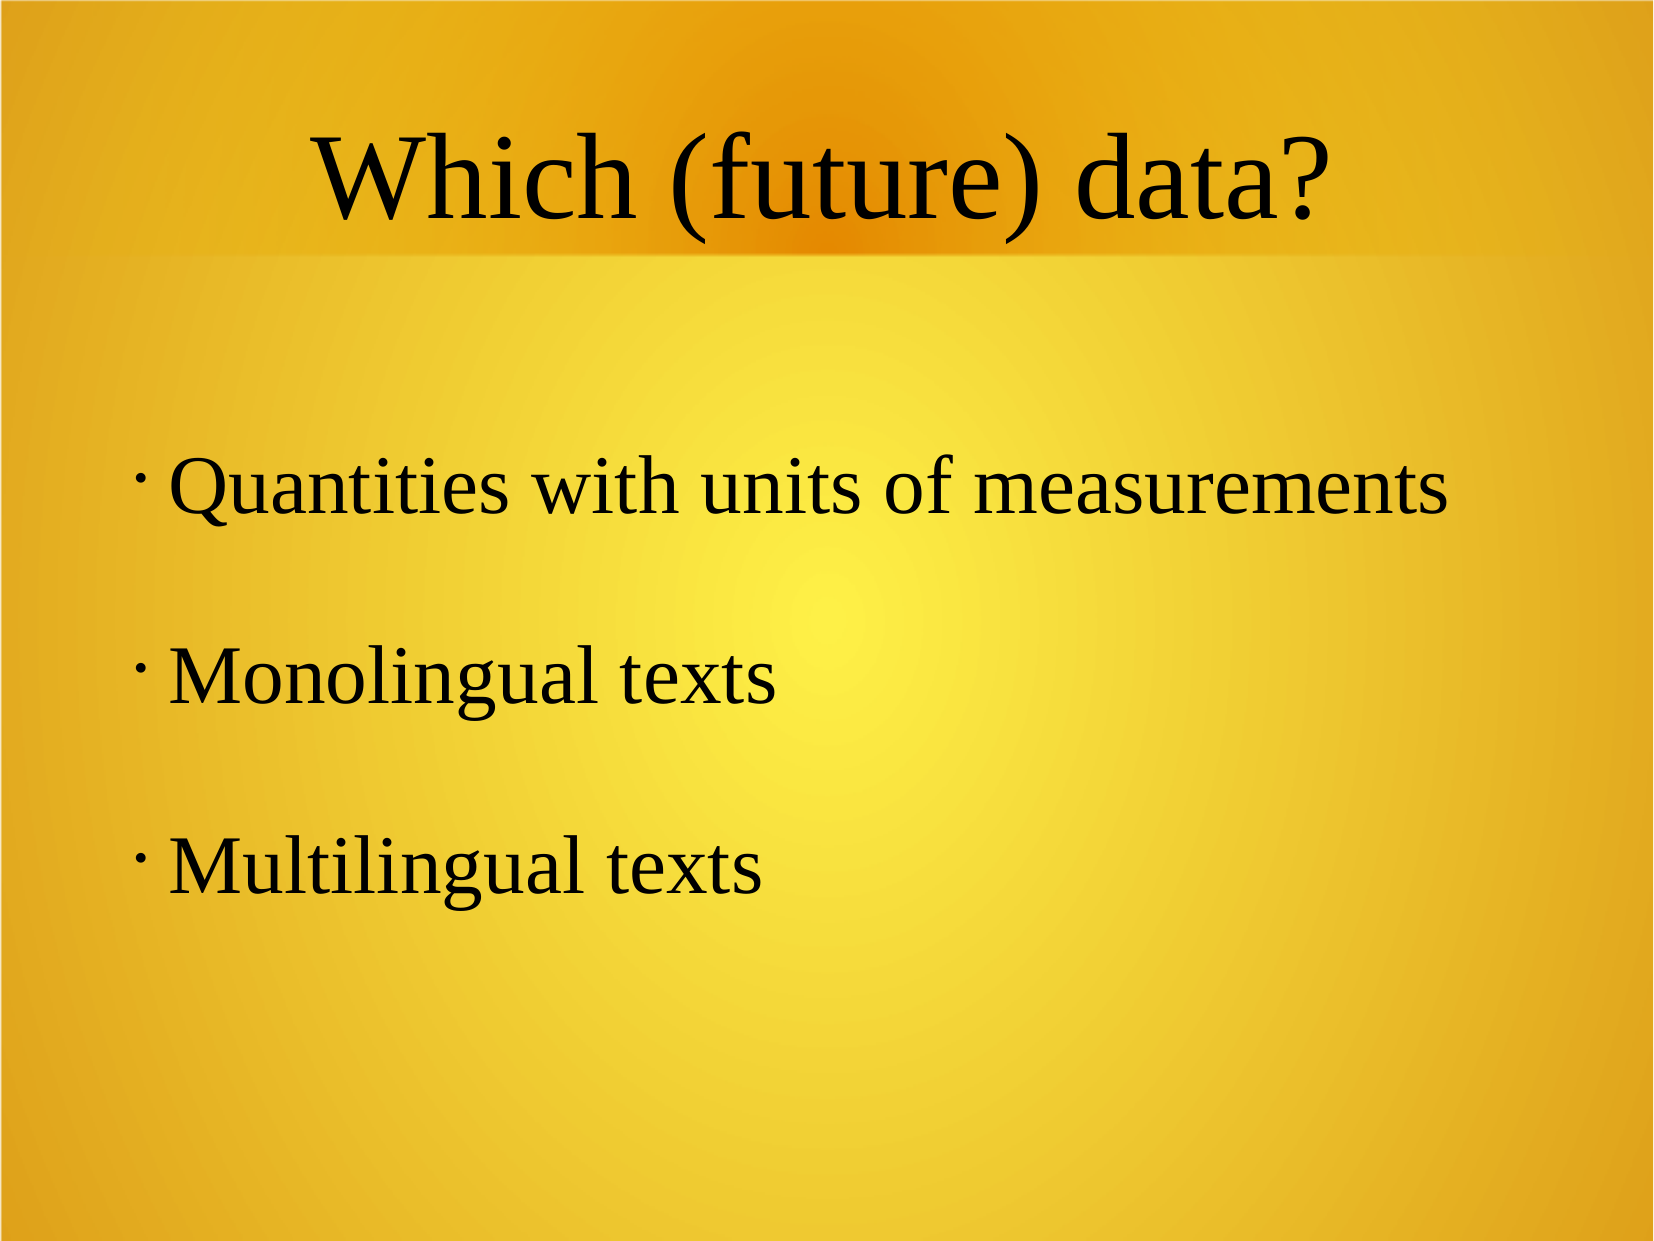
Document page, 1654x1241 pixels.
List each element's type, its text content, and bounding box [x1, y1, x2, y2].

picture [0, 0, 1654, 1241]
subtitle Quantities with units of measurements Monolingual texts Multilingual texts [134, 306, 1520, 1040]
title Which (future) data? [78, 70, 1567, 278]
